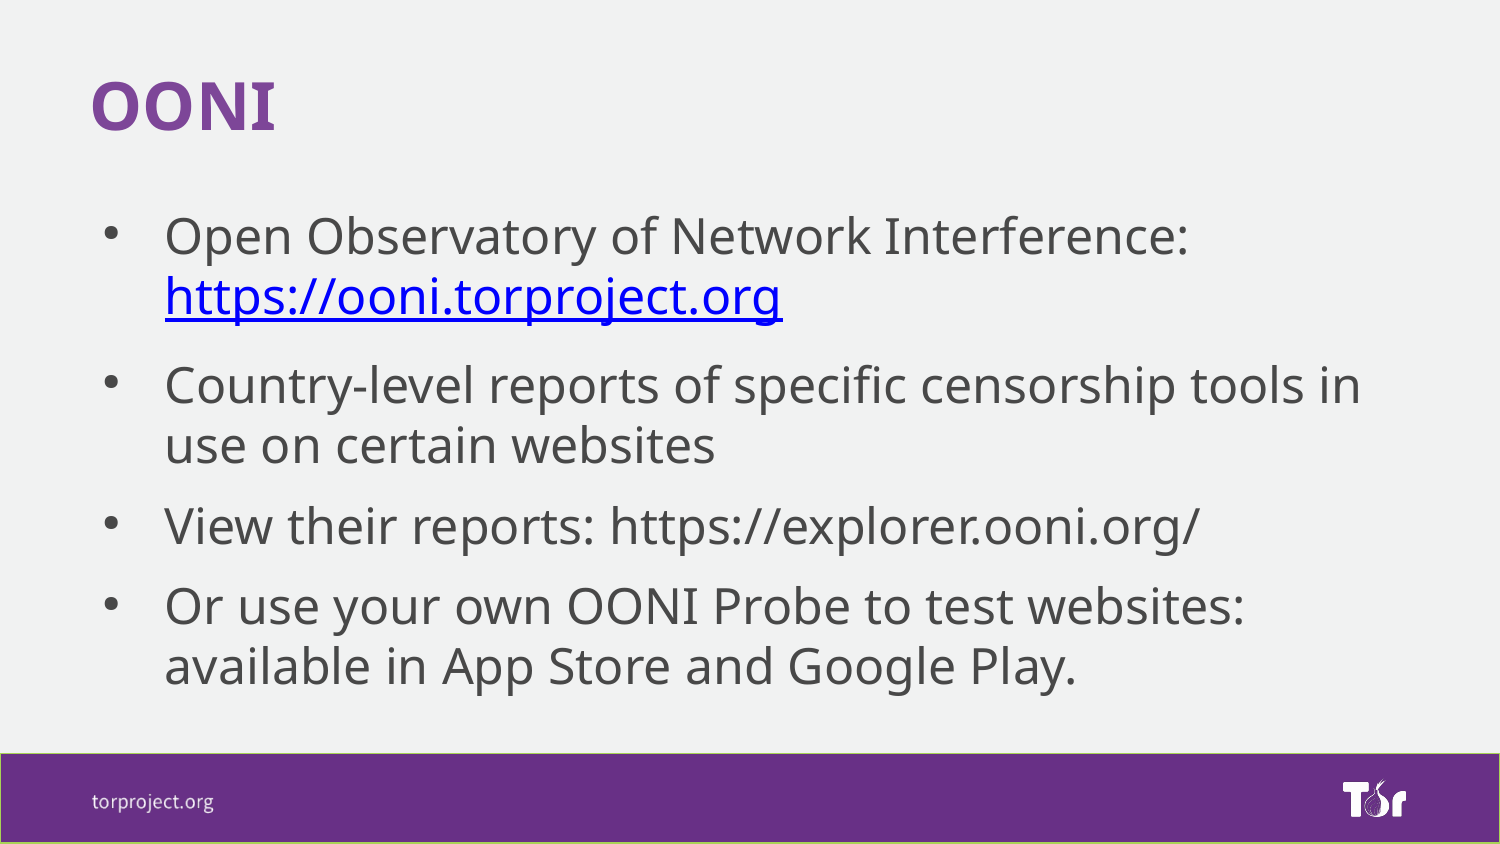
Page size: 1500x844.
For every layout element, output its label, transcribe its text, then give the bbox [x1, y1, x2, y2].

picture [75, 780, 604, 821]
picture [1343, 778, 1406, 817]
text_box Open Observatory of Network Interference:https://ooni.torproject.org Country-level reports of specific censorship tools in use on certain websites View their reports: https://explorer.ooni.org/ Or use your own OONI Probe to test websites: available in App Store and Google Play. [75, 196, 1425, 754]
text_box OONI [75, 33, 1425, 174]
